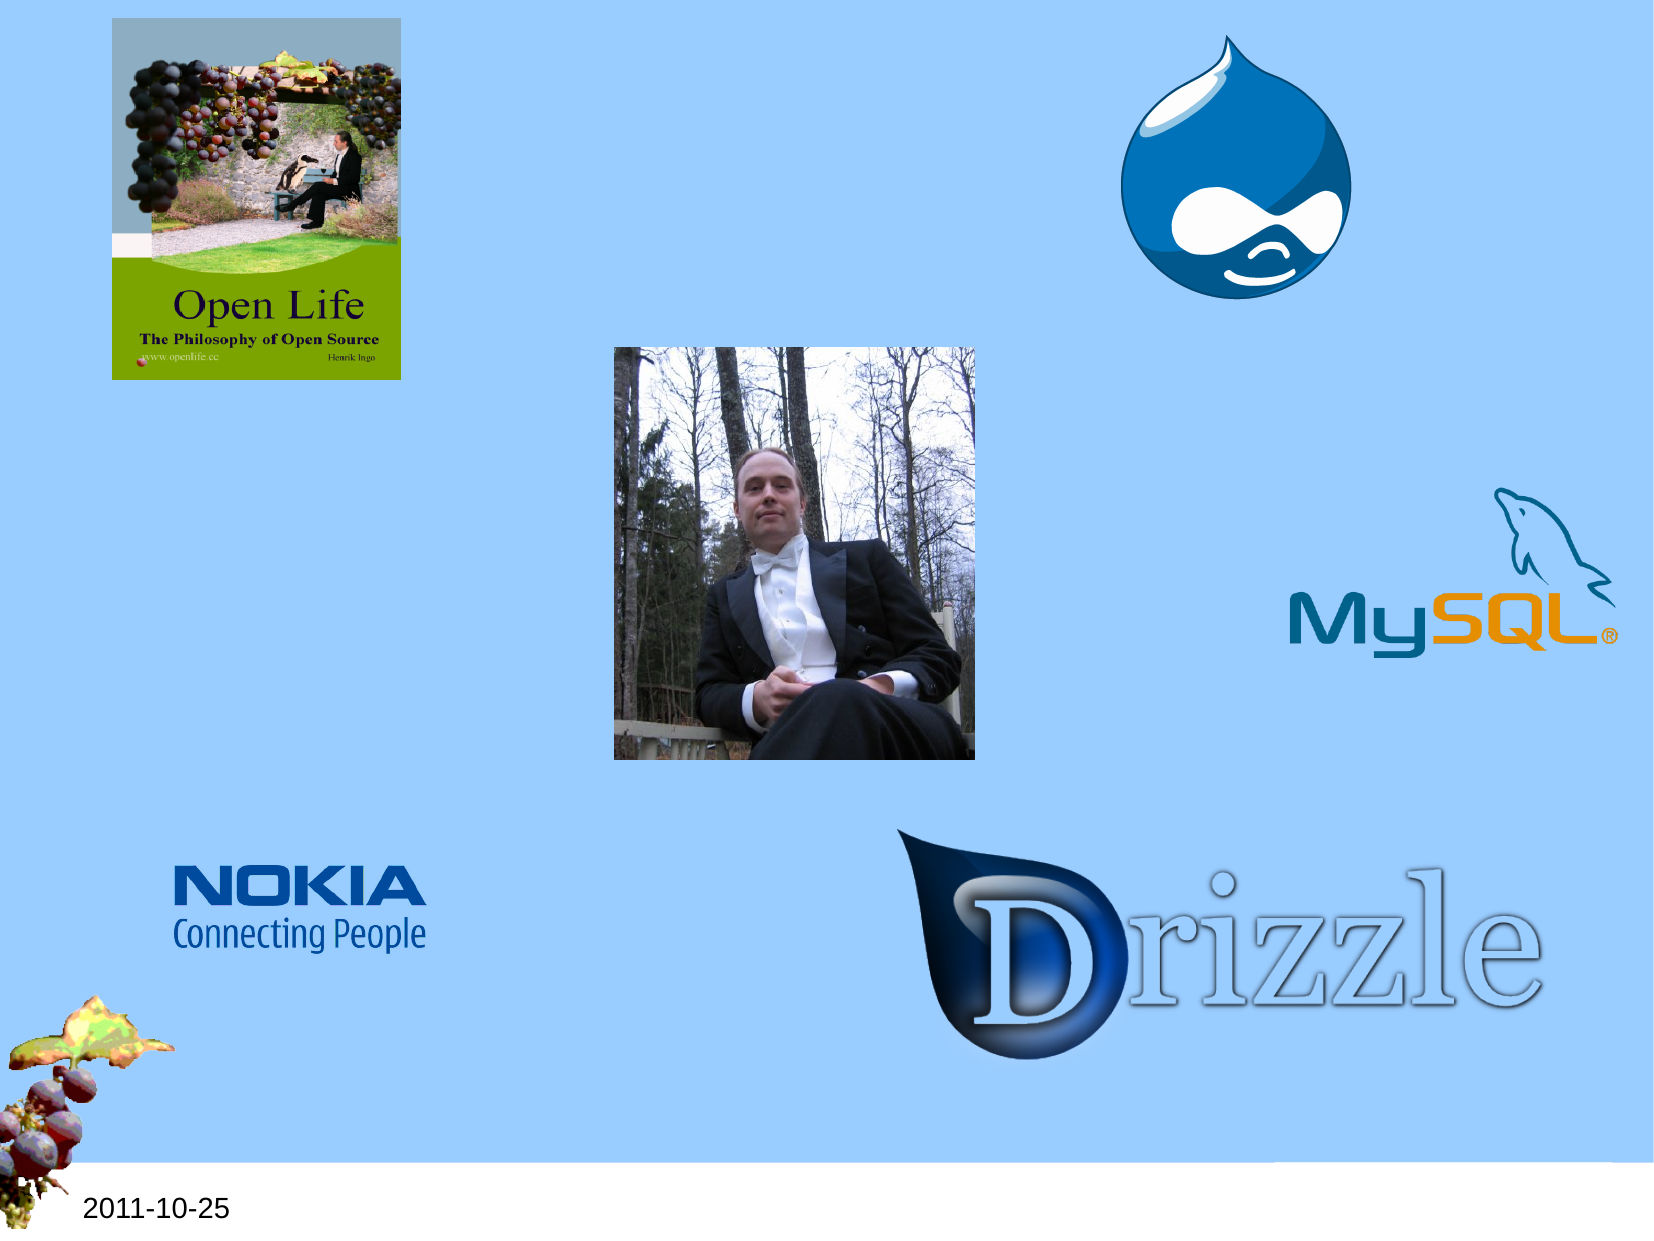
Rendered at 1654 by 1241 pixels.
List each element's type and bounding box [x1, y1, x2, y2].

picture [1289, 487, 1618, 658]
picture [0, 990, 188, 1229]
picture [614, 347, 976, 761]
picture [112, 18, 401, 380]
picture [150, 834, 451, 986]
picture [1119, 33, 1353, 301]
picture [897, 829, 1548, 1087]
text_box [1274, 1162, 1613, 1241]
